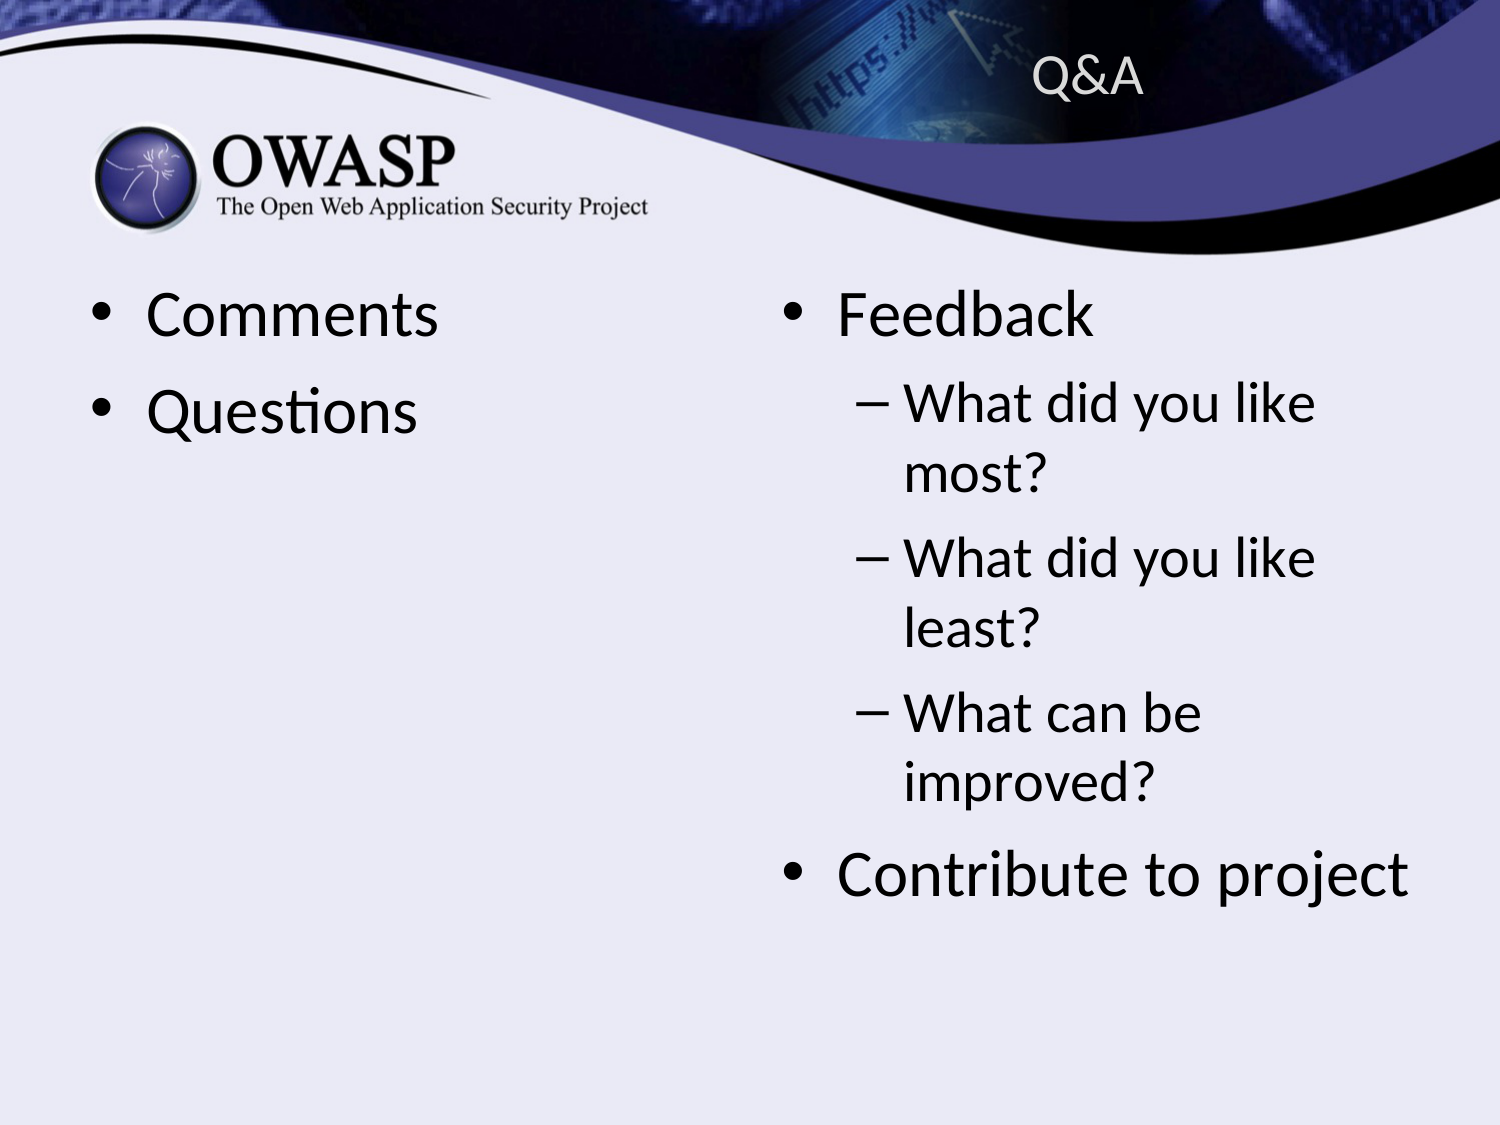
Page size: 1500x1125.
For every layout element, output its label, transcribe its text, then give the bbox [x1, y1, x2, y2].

list Comments Questions [75, 262, 734, 1018]
title Q&A [699, 0, 1476, 149]
list Feedback What did you like most? What did you like least? What can be improved? Contribute to project [766, 262, 1426, 1018]
picture [0, 0, 1500, 1125]
